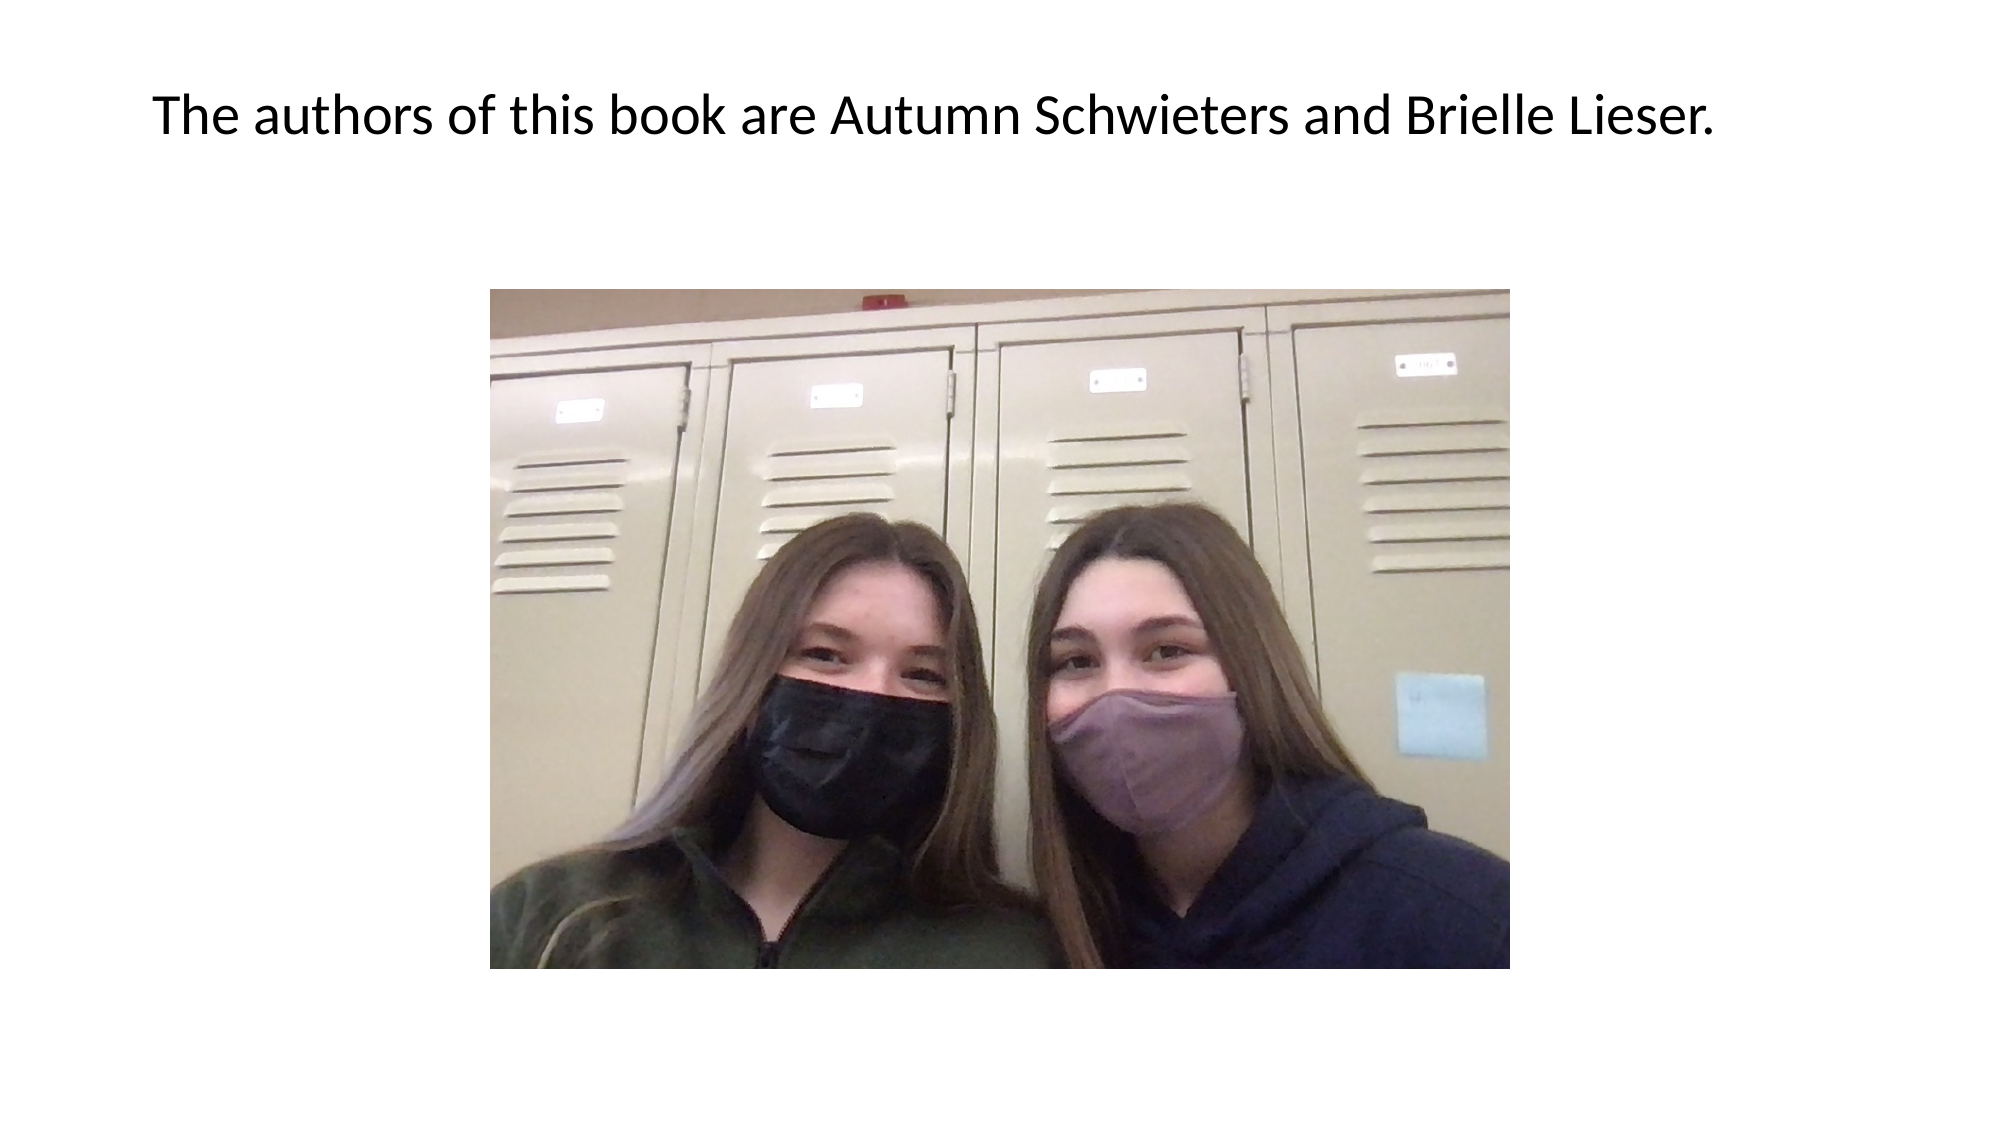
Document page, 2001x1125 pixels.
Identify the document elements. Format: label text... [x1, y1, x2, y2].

list The authors of this book are Autumn Schwieters and Brielle Lieser. [137, 76, 1863, 791]
picture [490, 289, 1510, 969]
